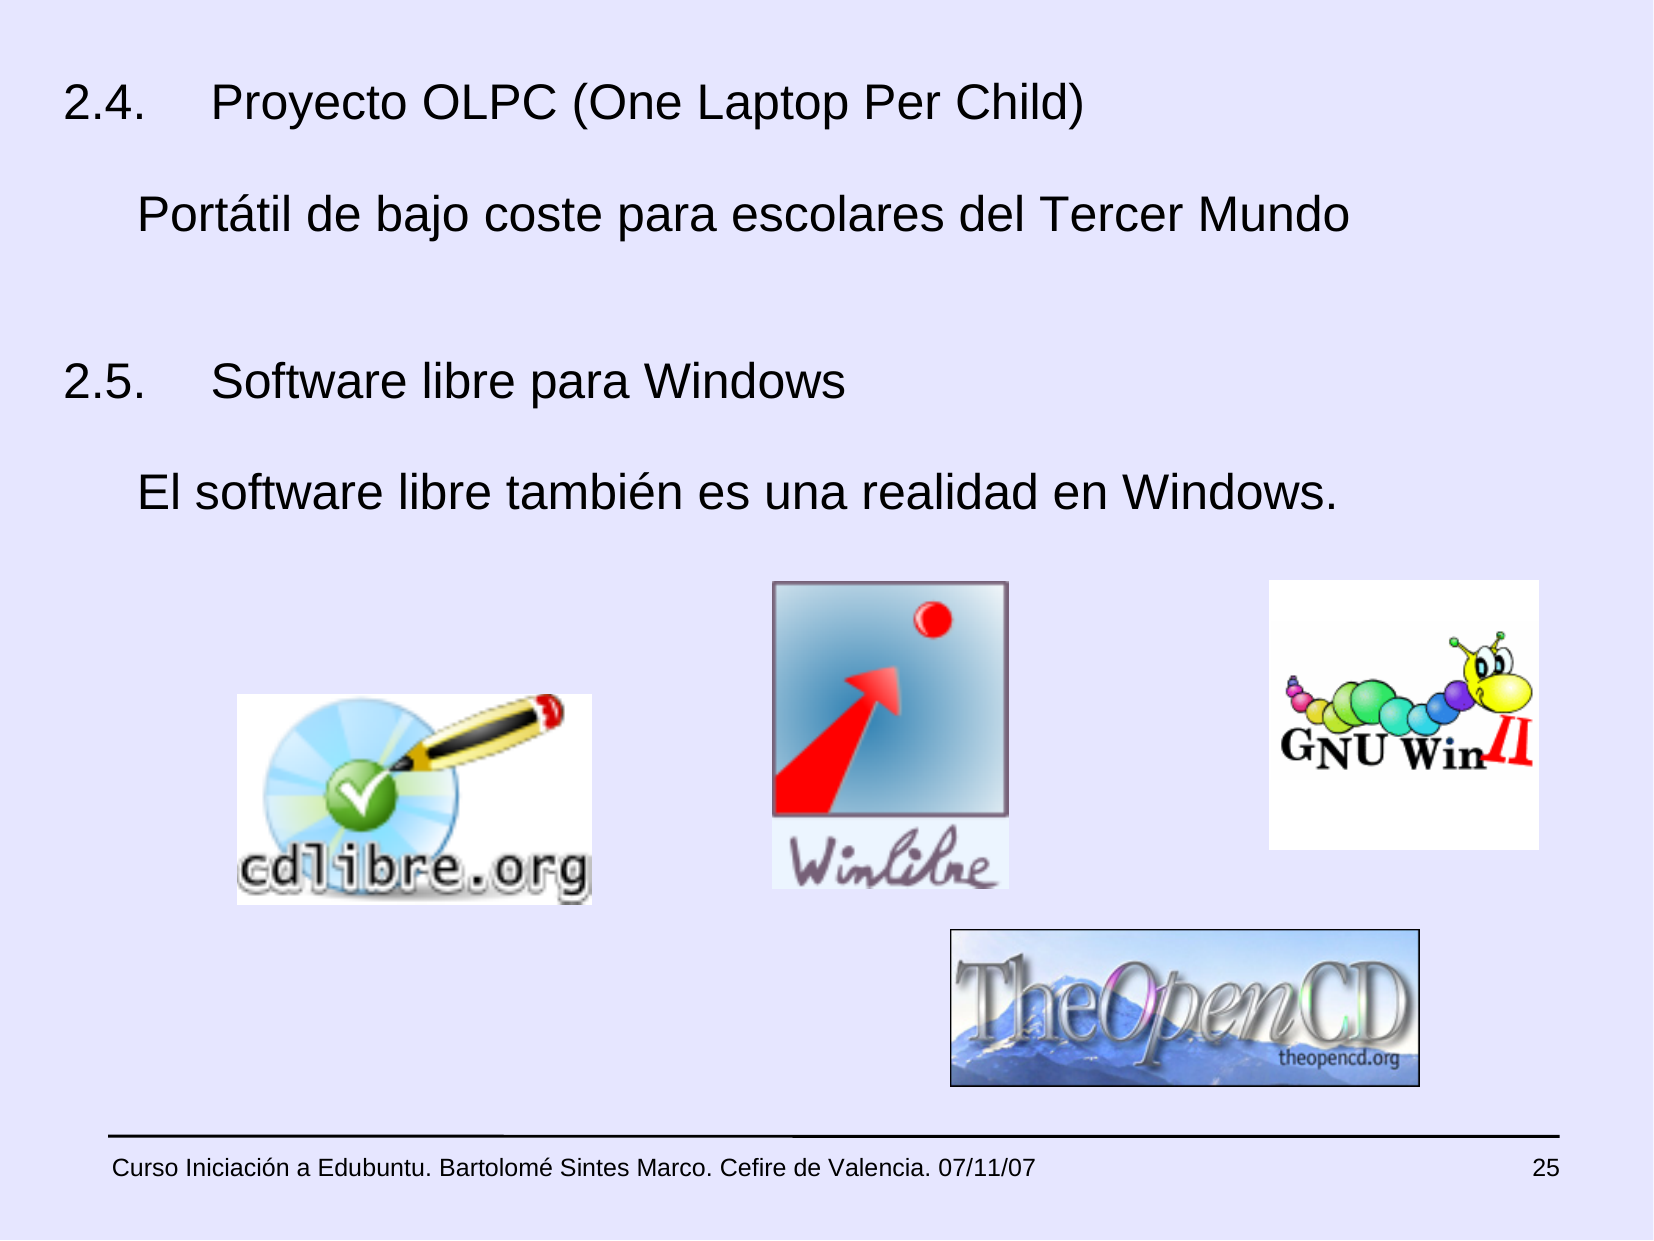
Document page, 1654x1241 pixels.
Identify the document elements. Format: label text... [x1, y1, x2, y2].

text_box 2.4. Proyecto OLPC (One Laptop Per Child) Portátil de bajo coste para escolares del Tercer Mundo 2.5. Software libre para Windows El software libre también es una realidad en Windows. [63, 74, 1540, 521]
picture [237, 694, 592, 905]
picture [950, 929, 1420, 1087]
picture [772, 581, 1009, 889]
picture [1269, 580, 1539, 850]
